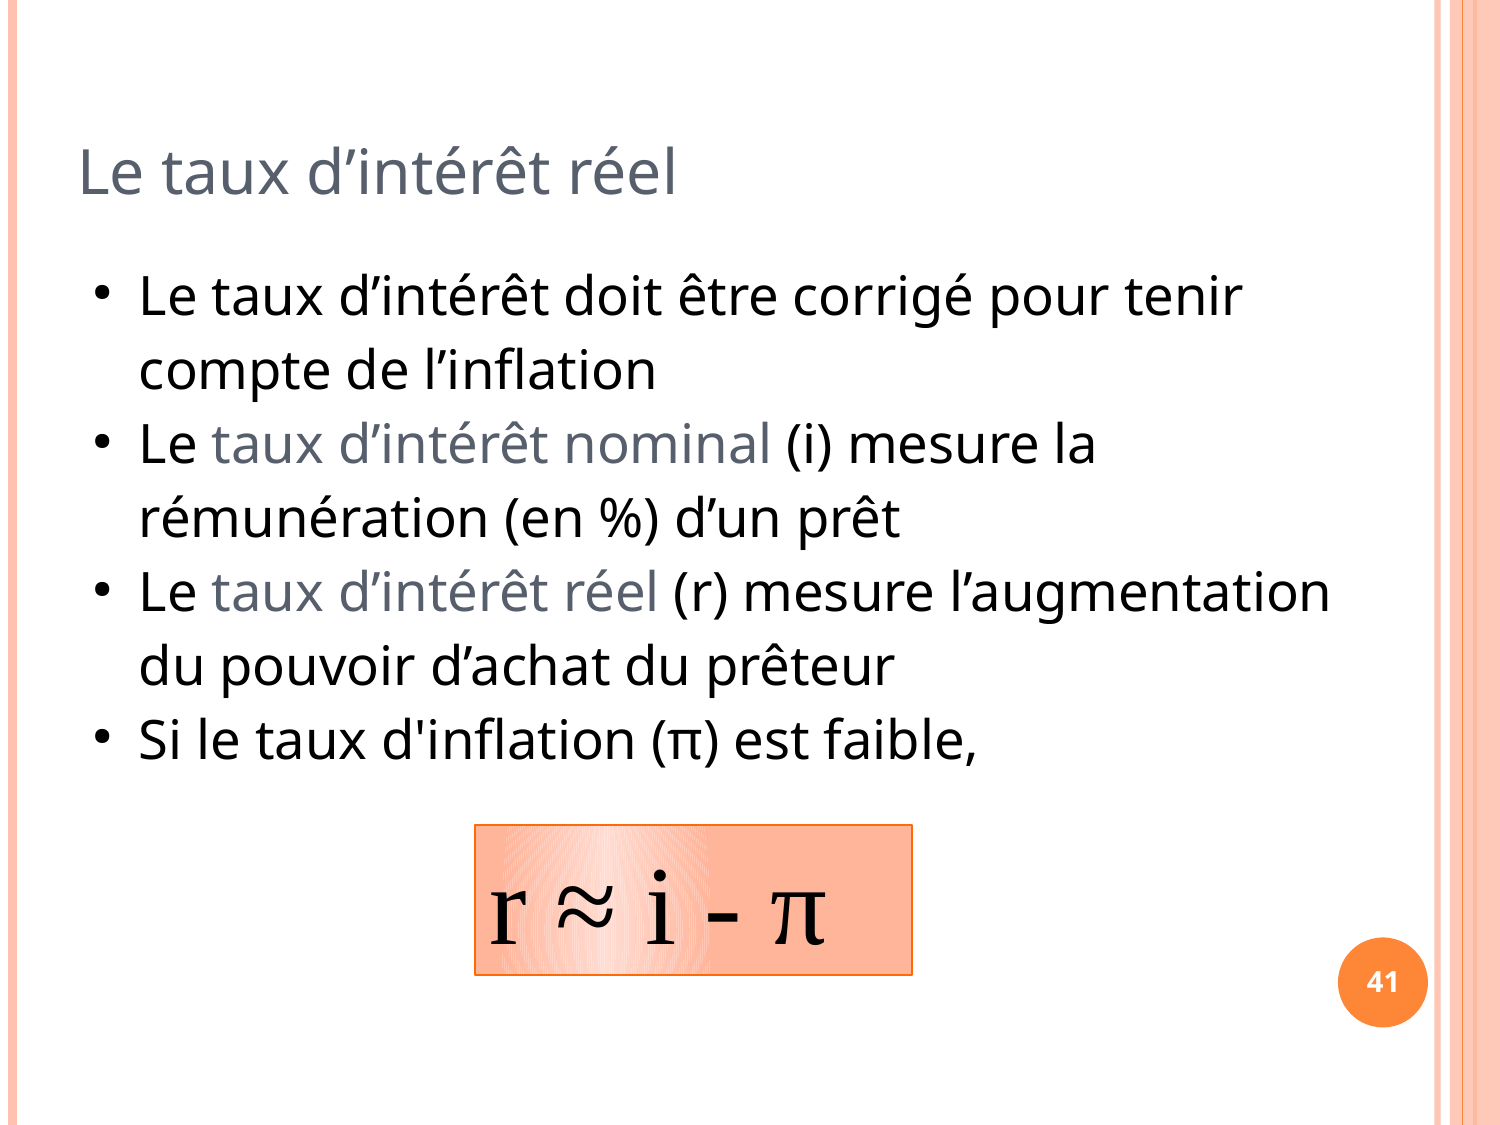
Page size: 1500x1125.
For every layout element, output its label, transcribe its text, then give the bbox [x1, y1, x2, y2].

list Le taux d’intérêt doit être corrigé pour tenir compte de l’inflation Le taux d’intérêt nominal (i) mesure la rémunération (en %) d’un prêt Le taux d’intérêt réel (r) mesure l’augmentation du pouvoir d’achat du prêteur Si le taux d'inflation (π) est faible, [62, 249, 1425, 788]
text_box r ≈ i - π [474, 824, 913, 975]
slide_number <numéro> [1333, 940, 1434, 1027]
title Le taux d’intérêt réel [62, 37, 1450, 220]
